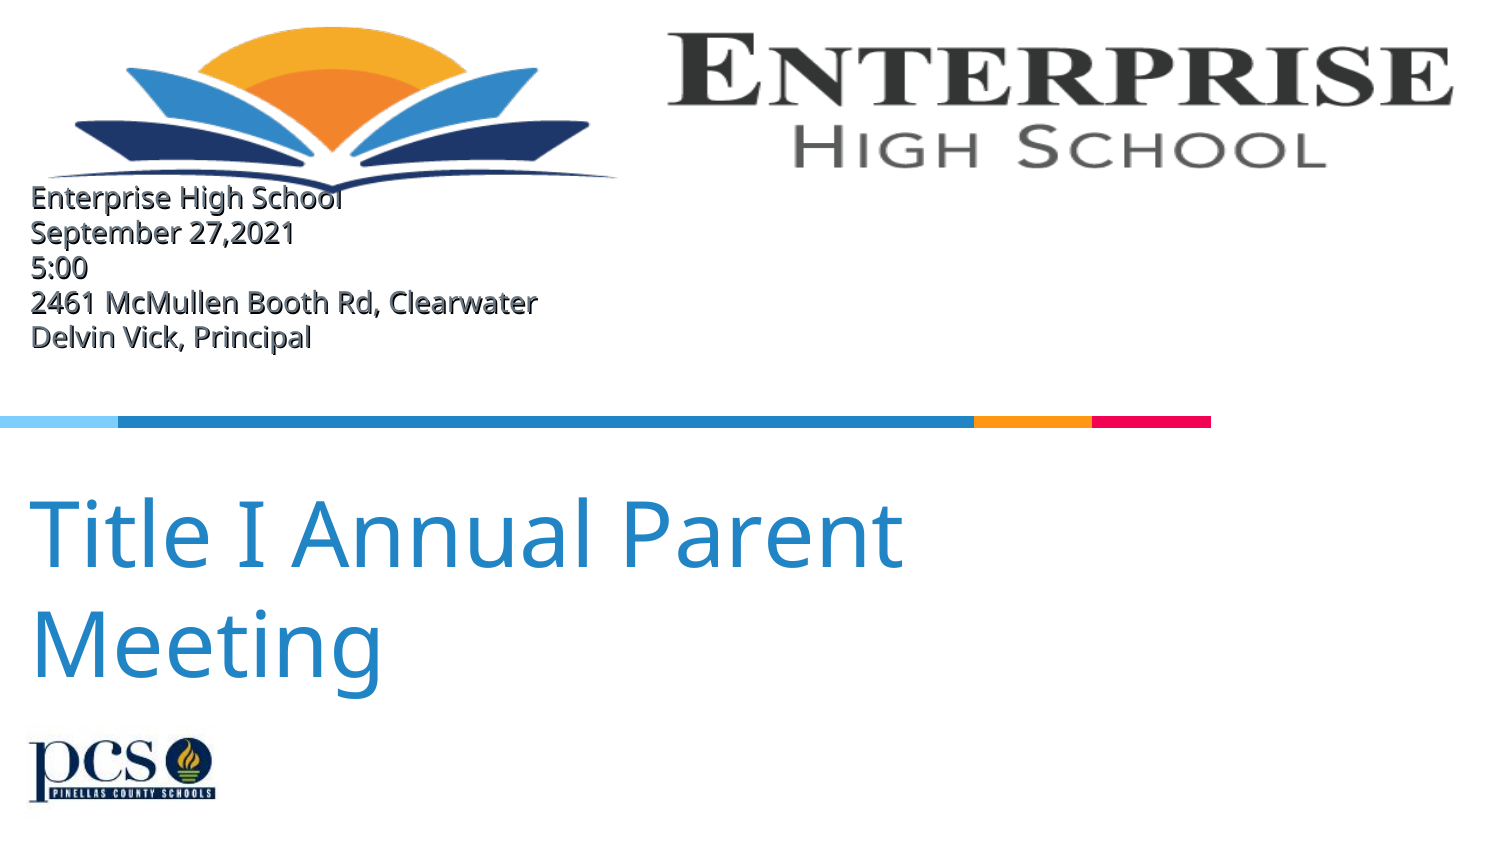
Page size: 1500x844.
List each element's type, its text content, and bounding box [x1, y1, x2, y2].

text_box Enterprise High School September 27,2021 5:00 2461 McMullen Booth Rd, Clearwater Delvin Vick, Principal [15, 199, 562, 361]
picture [0, 22, 1500, 199]
picture [26, 725, 220, 819]
title Title I Annual Parent Meeting [14, 461, 1300, 652]
